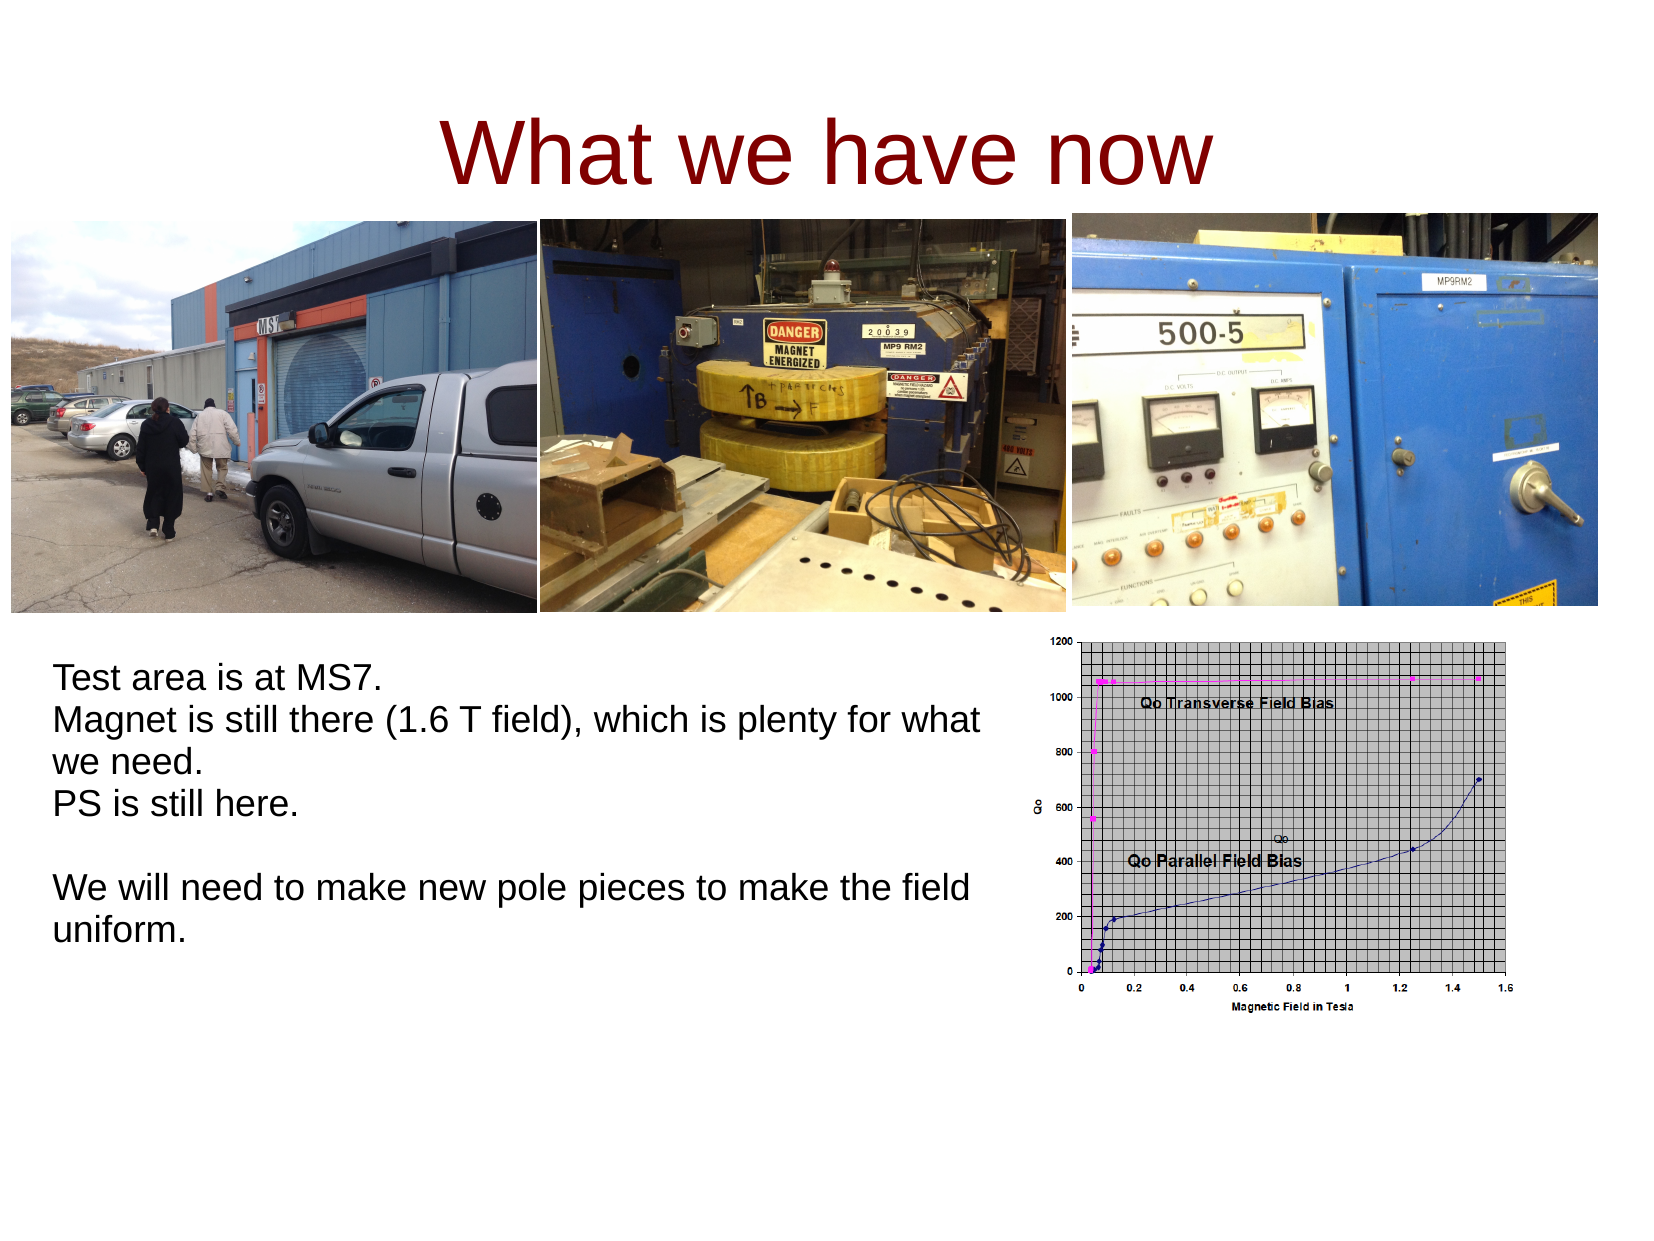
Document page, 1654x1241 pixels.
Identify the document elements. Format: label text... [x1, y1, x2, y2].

picture [11, 221, 537, 613]
picture [1012, 618, 1538, 1021]
title What we have now [82, 49, 1571, 257]
picture [540, 219, 1066, 612]
text_box Test area is at MS7. Magnet is still there (1.6 T field), which is plenty for what we need. PS is still here. We will need to make new pole pieces to make the field uniform. [37, 648, 1013, 1084]
picture [1072, 213, 1598, 606]
